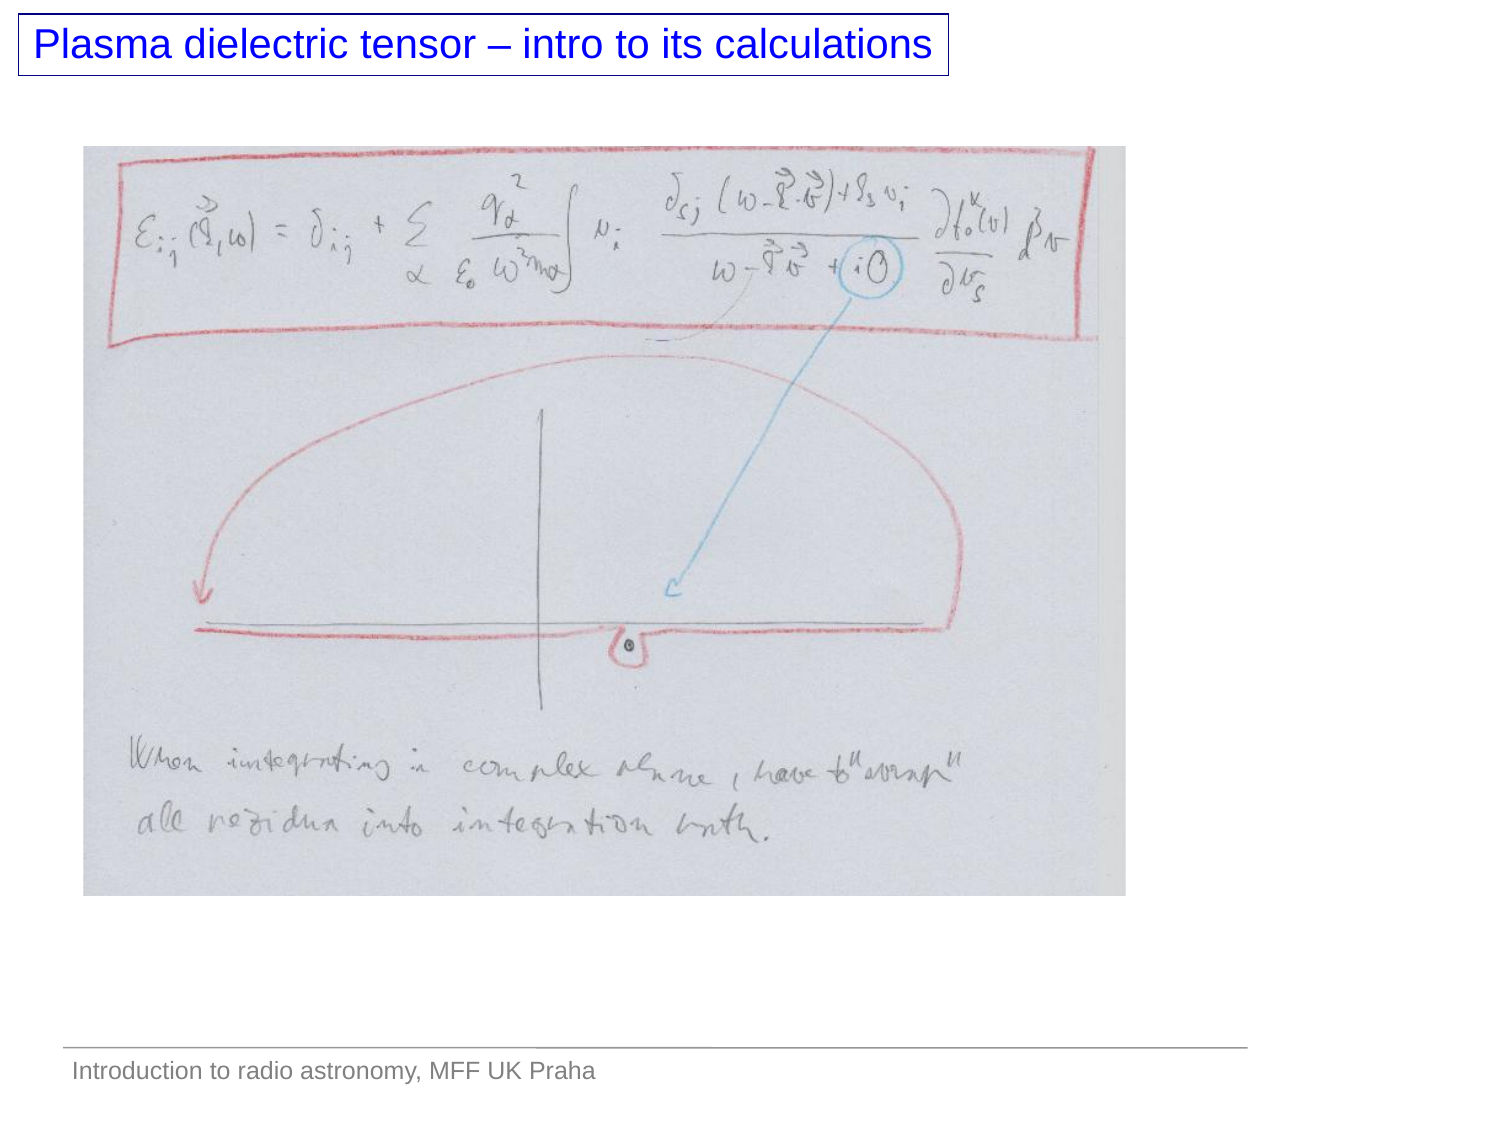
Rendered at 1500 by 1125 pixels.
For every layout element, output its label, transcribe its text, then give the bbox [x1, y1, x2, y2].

text_box Plasma dielectric tensor – intro to its calculations [18, 14, 949, 76]
picture [83, 146, 1126, 896]
